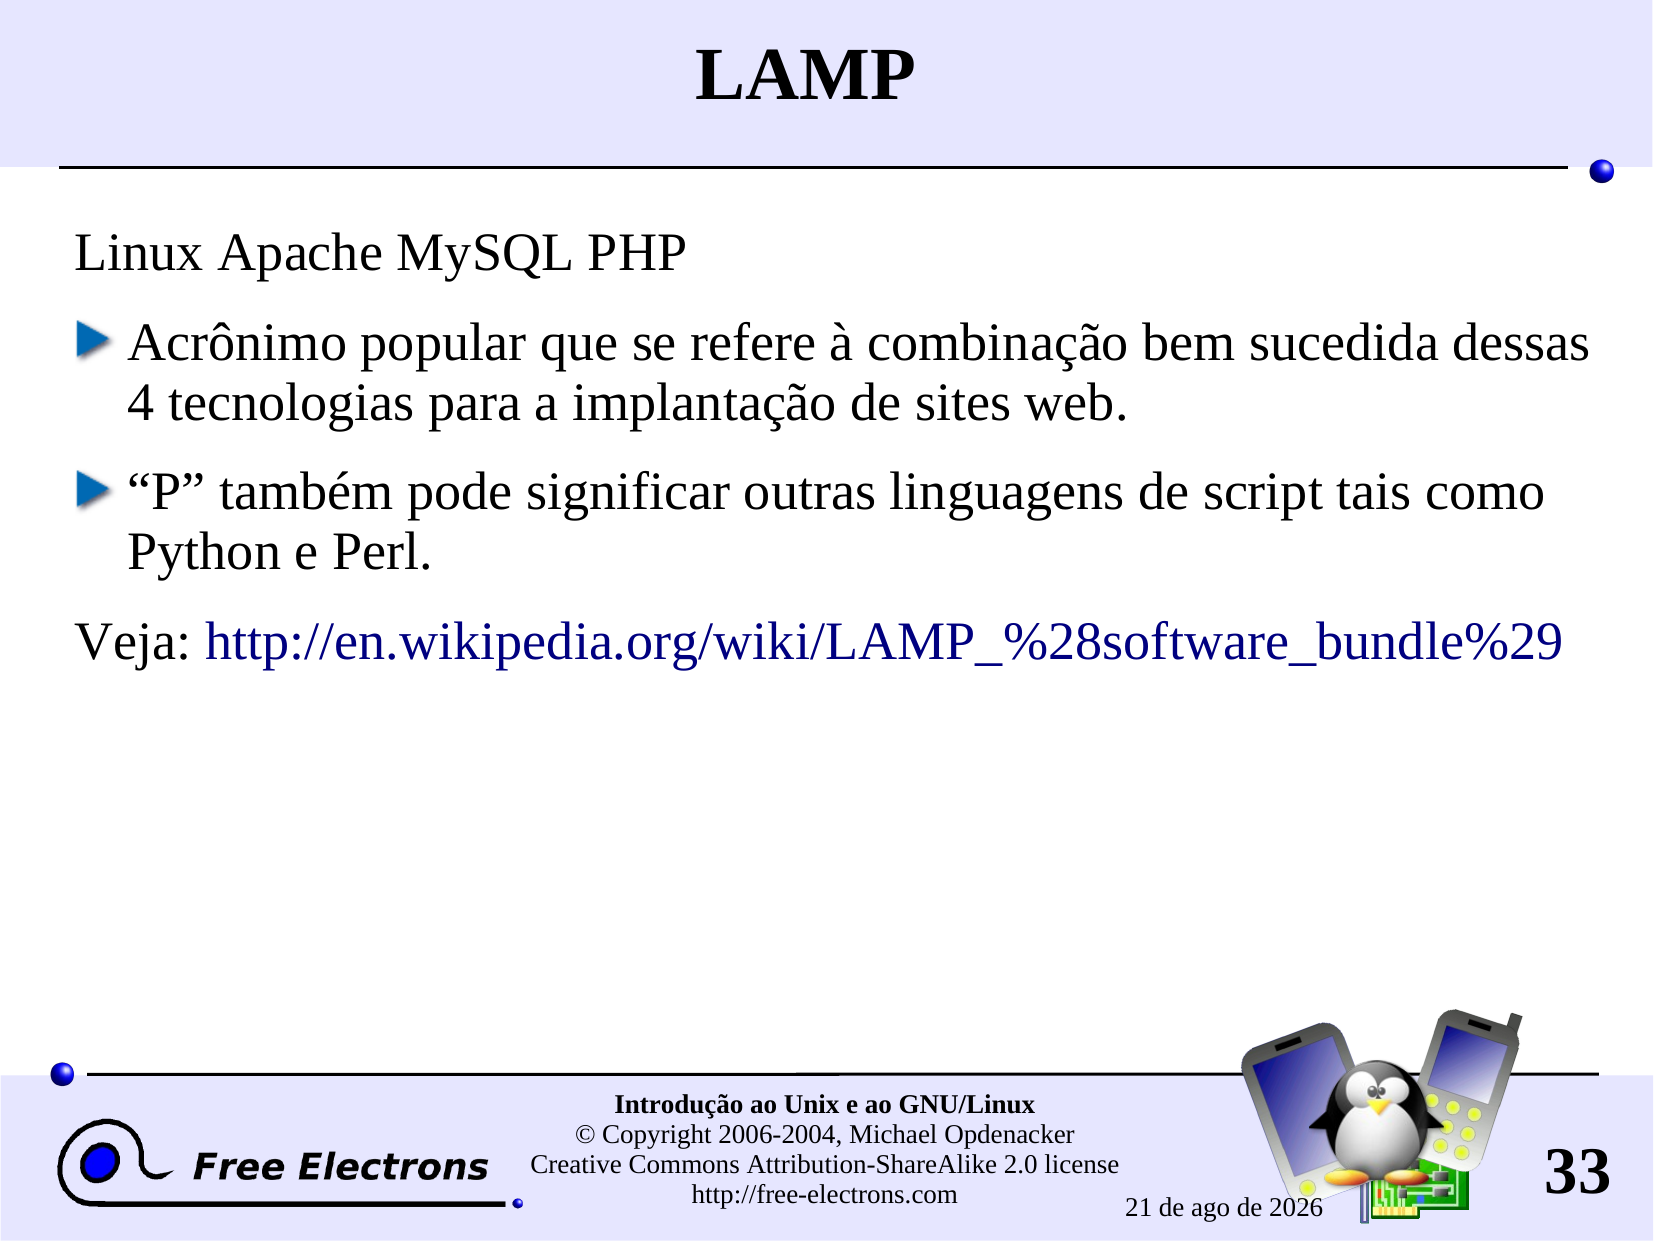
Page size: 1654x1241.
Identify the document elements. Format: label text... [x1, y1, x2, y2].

picture [1233, 1073, 1518, 1241]
picture [1285, 1199, 1292, 1215]
list Linux Apache MySQL PHP Acrônimo popular que se refere à combinação bem sucedida dessas 4 tecnologias para a implantação de sites web. “P” também pode significar outras linguagens de script tais como Python e Perl. Veja: http://en.wikipedia.org/wiki/LAMP_%28software_bundle%29 [56, 222, 1603, 1073]
title LAMP [60, 25, 1551, 124]
picture [50, 1108, 527, 1216]
